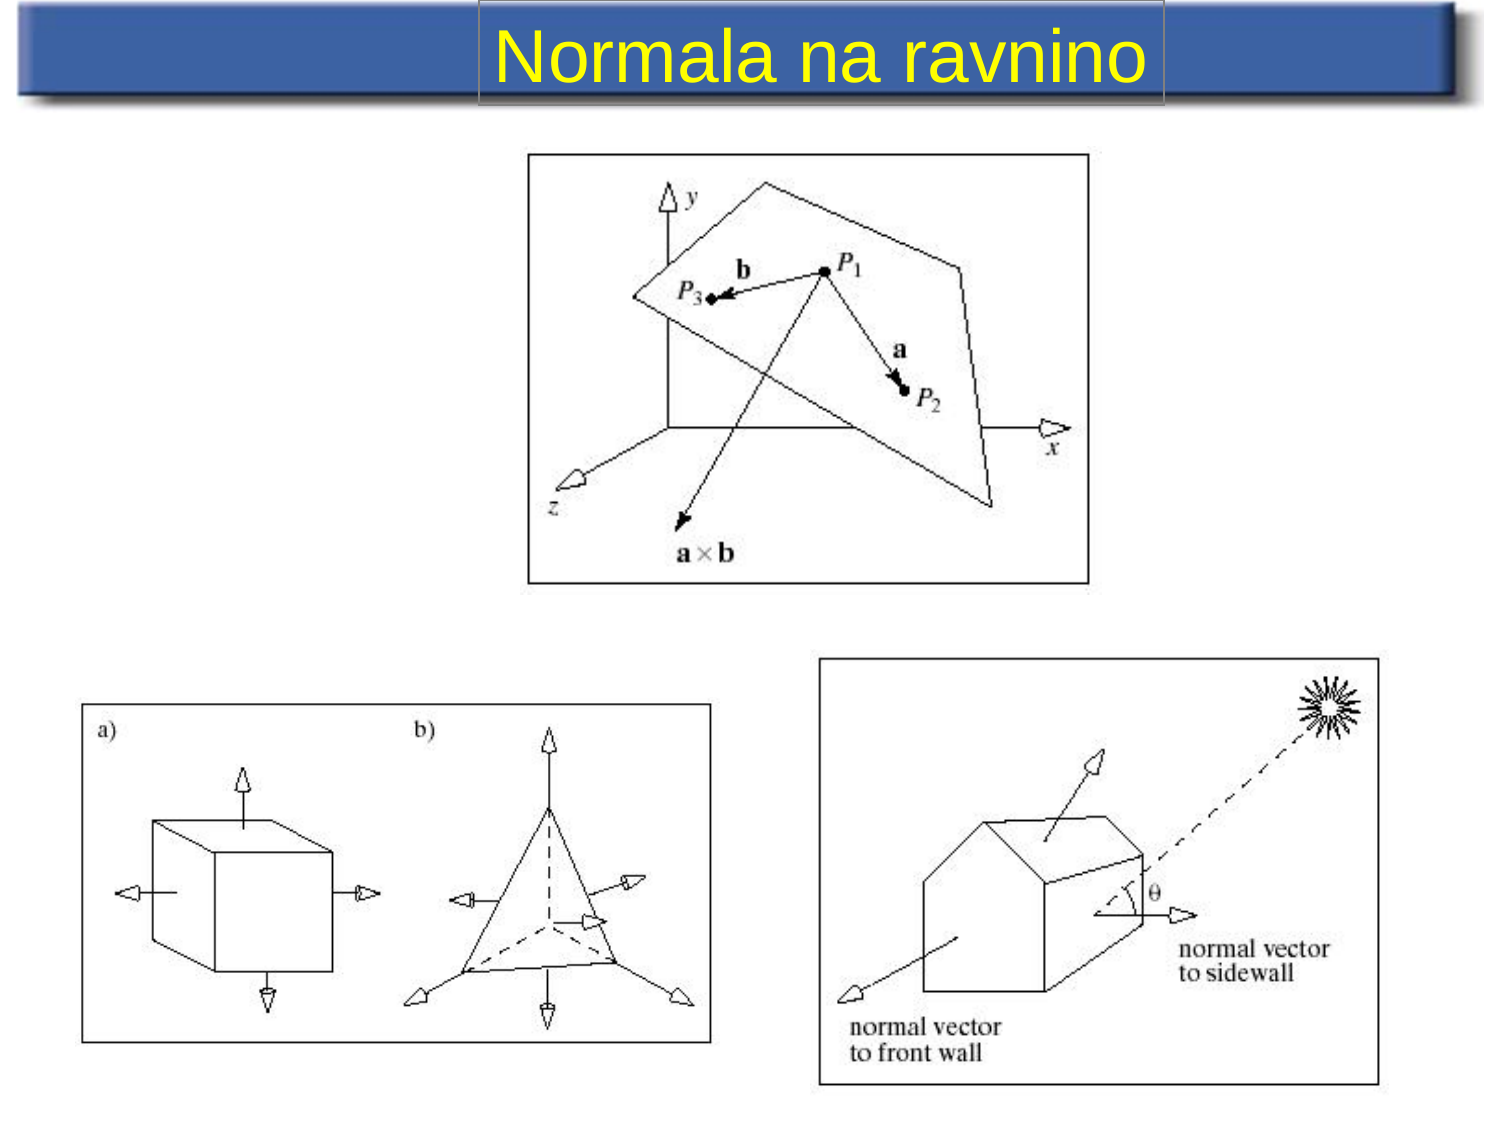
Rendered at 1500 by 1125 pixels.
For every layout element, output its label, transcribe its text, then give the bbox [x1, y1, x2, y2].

picture [520, 146, 1102, 595]
text_box Normala na ravnino [479, 0, 1164, 106]
picture [16, 0, 1484, 113]
picture [810, 649, 1389, 1097]
picture [75, 697, 720, 1052]
